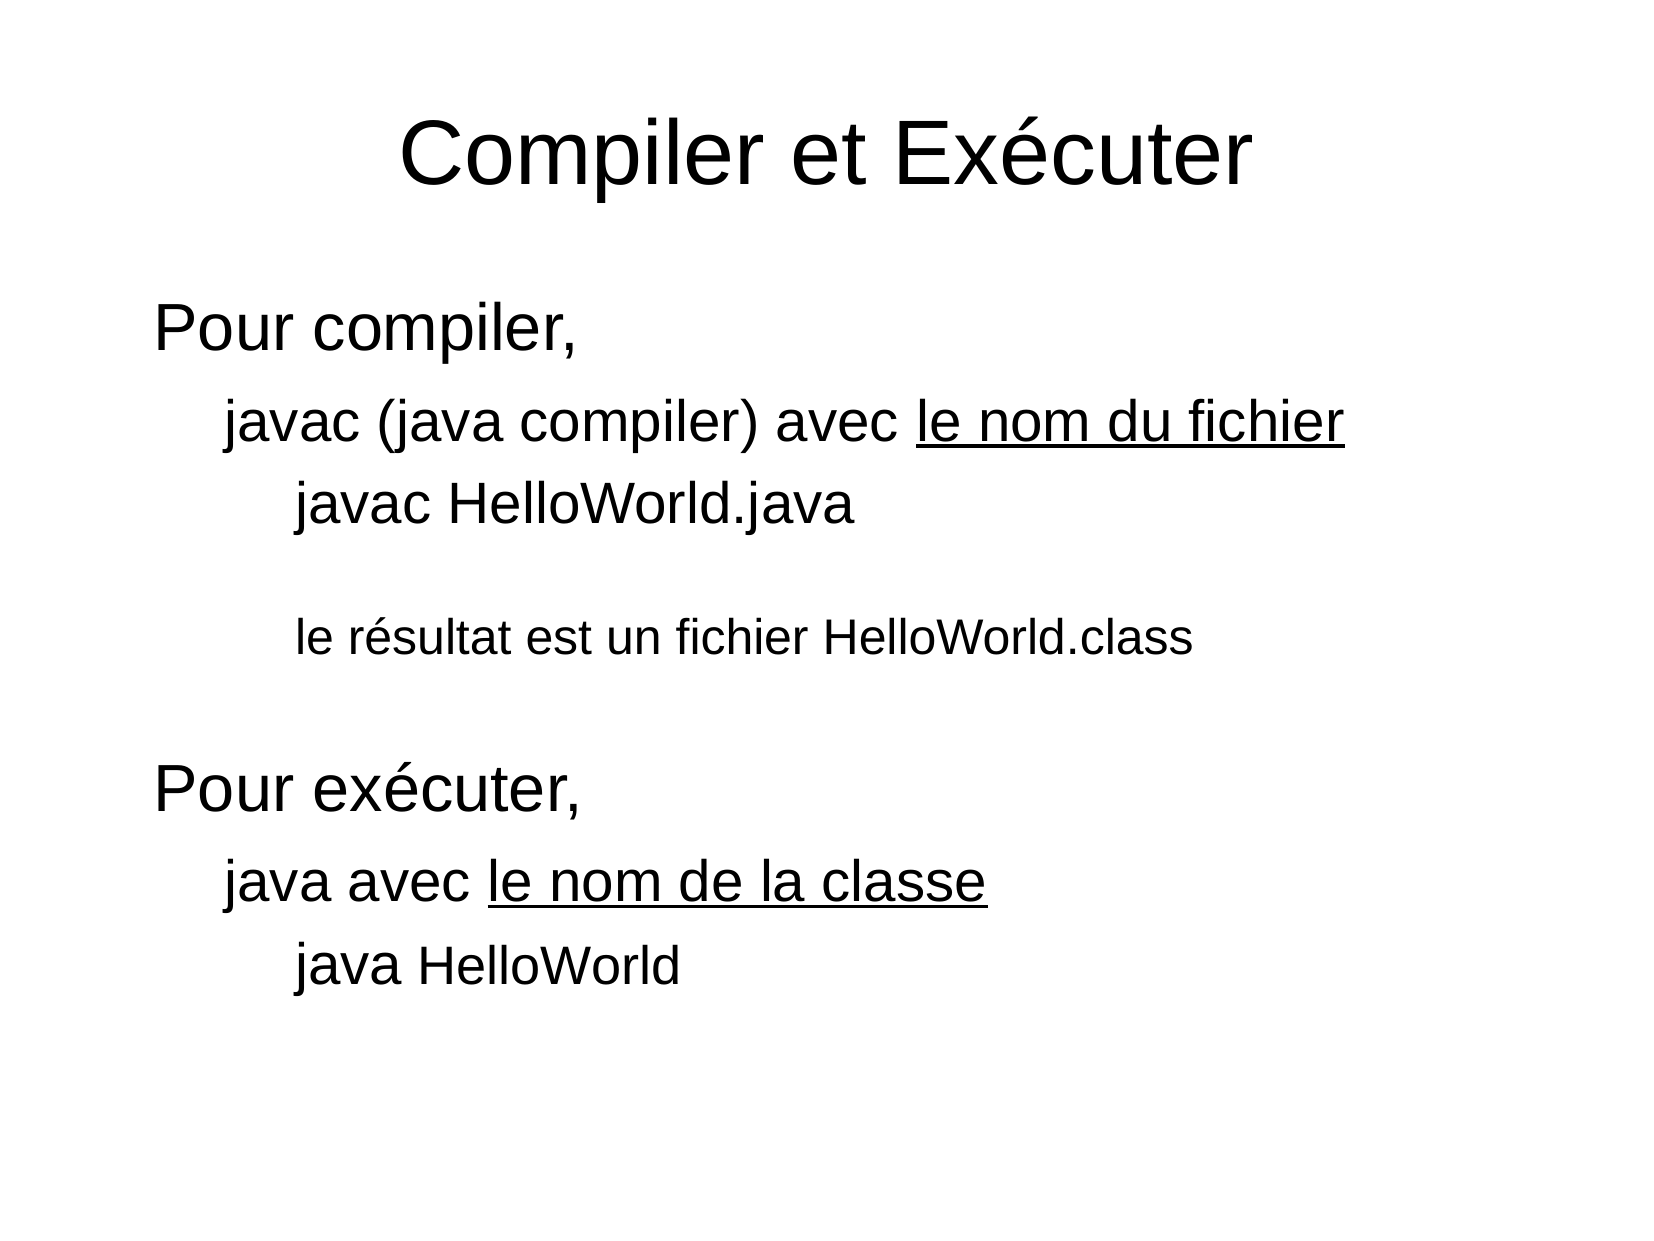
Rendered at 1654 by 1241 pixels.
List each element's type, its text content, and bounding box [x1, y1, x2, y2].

list Pour compiler, javac (java compiler) avec le nom du fichier javac HelloWorld.java le résultat est un fichier HelloWorld.class Pour exécuter, java avec le nom de la classe java HelloWorld [82, 290, 1571, 1126]
title Compiler et Exécuter [82, 49, 1571, 257]
